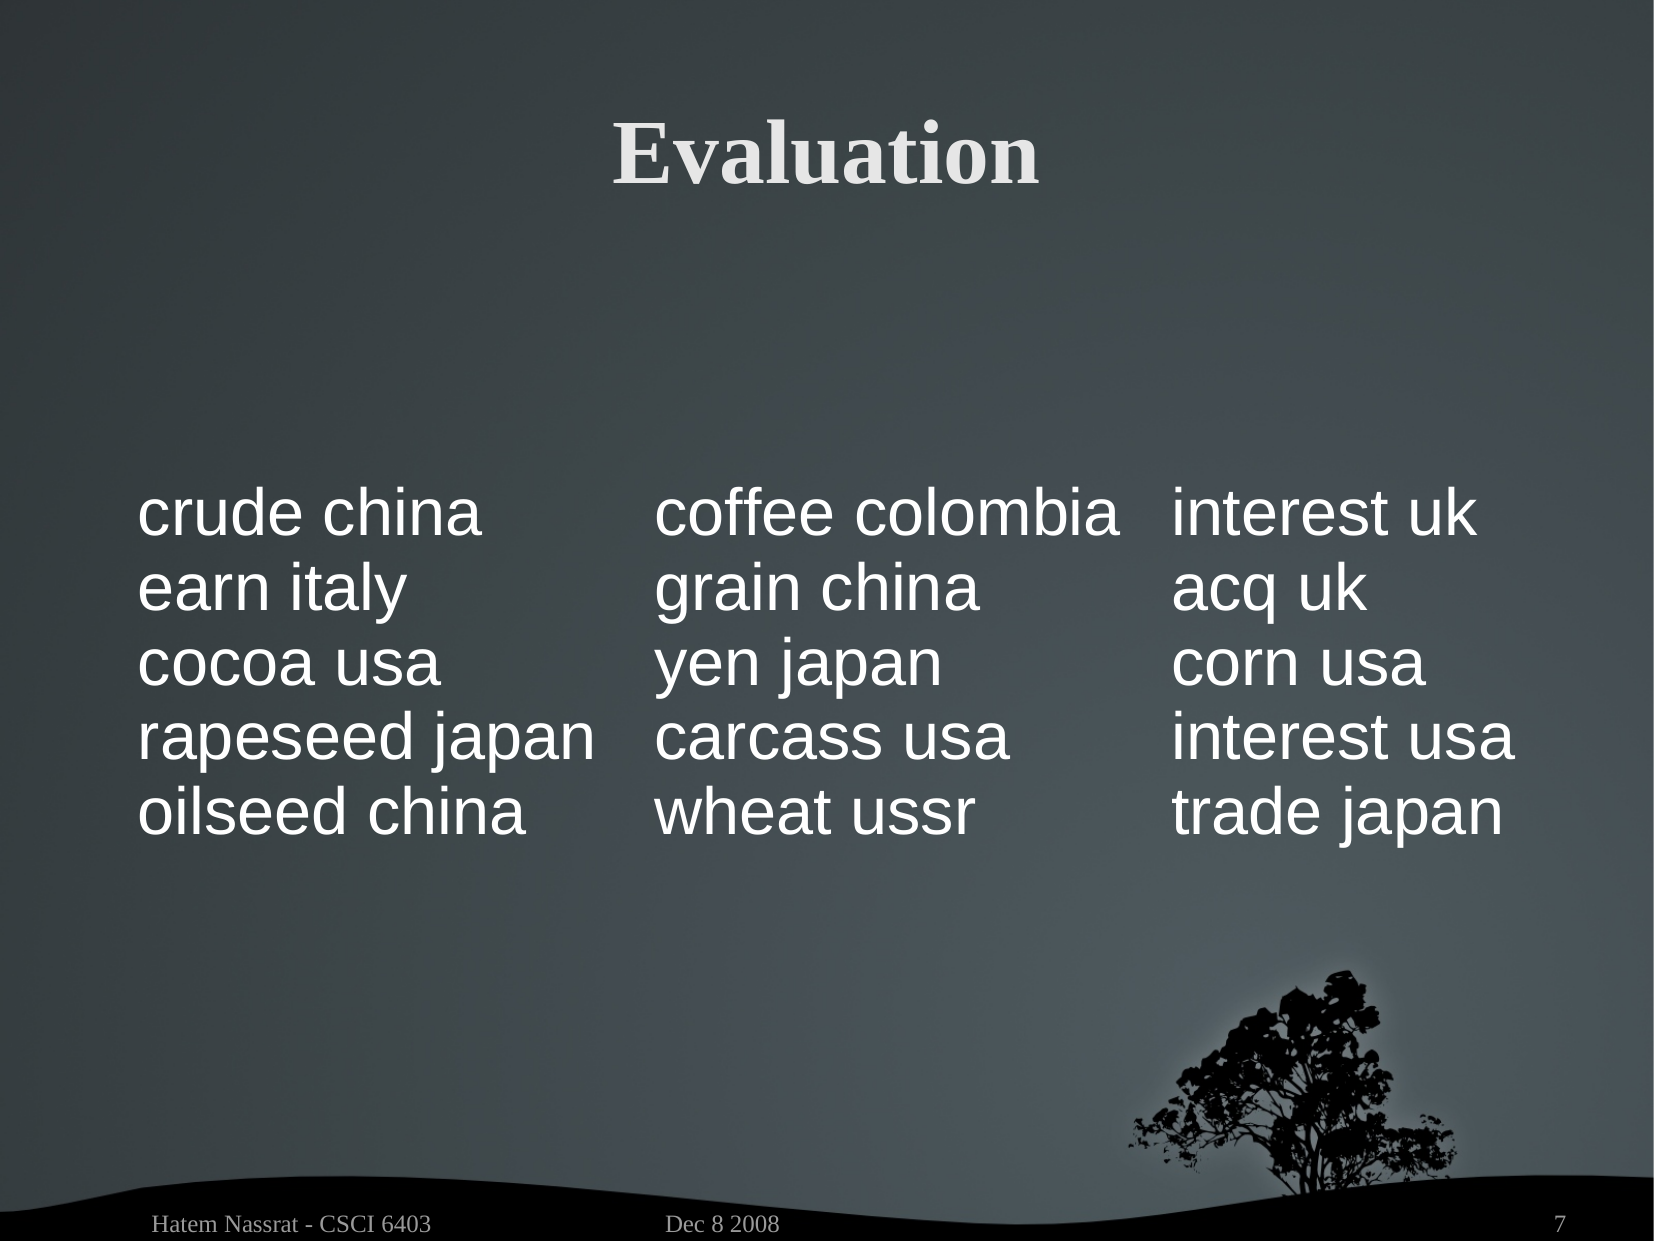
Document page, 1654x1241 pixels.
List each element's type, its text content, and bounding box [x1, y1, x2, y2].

title Evaluation [82, 49, 1571, 257]
picture [0, 0, 1654, 1241]
subtitle crude china coffee colombia interest uk earn italy grain china acq uk cocoa usa yen japan corn usa rapeseed japan carcass usa interest usa oilseed china wheat ussr trade japan [137, 290, 1517, 1109]
